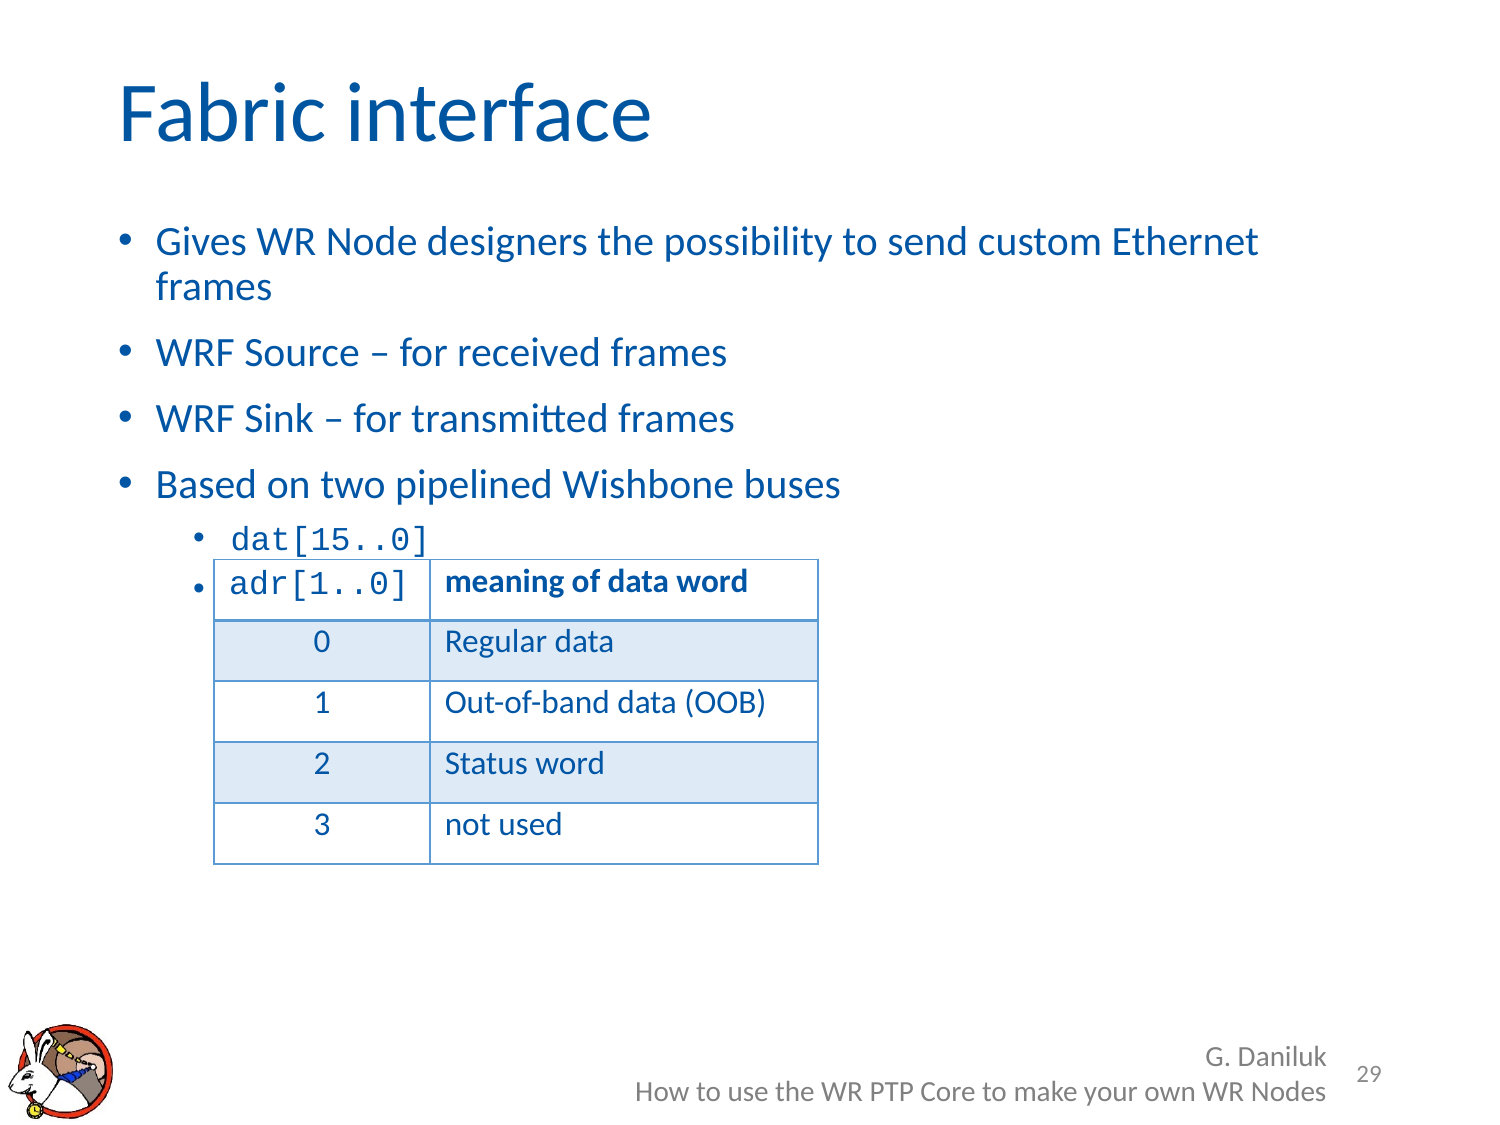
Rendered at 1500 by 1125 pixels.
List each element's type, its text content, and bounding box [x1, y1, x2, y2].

slide_number <number> [1342, 1042, 1397, 1103]
table_cell 1 [215, 682, 429, 741]
picture [7, 1024, 113, 1121]
table_header adr[1..0] [215, 560, 429, 619]
text_box G. Daniluk How to use the WR PTP Core to make your own WR Nodes [112, 1029, 1342, 1115]
table_cell 3 [215, 804, 429, 863]
title Fabric interface [103, 59, 1397, 169]
list Gives WR Node designers the possibility to send custom Ethernet frames WRF Source – for received frames WRF Sink – for transmitted frames Based on two pipelined Wishbone buses dat[15..0] [103, 211, 1397, 1014]
table_cell Regular data [431, 622, 817, 680]
table_cell 2 [215, 743, 429, 802]
table_cell not used [431, 804, 817, 863]
table_cell 0 [215, 622, 429, 680]
table_header meaning of data word [431, 560, 817, 619]
table_cell Status word [431, 743, 817, 802]
table_cell Out-of-band data (OOB) [431, 682, 817, 741]
